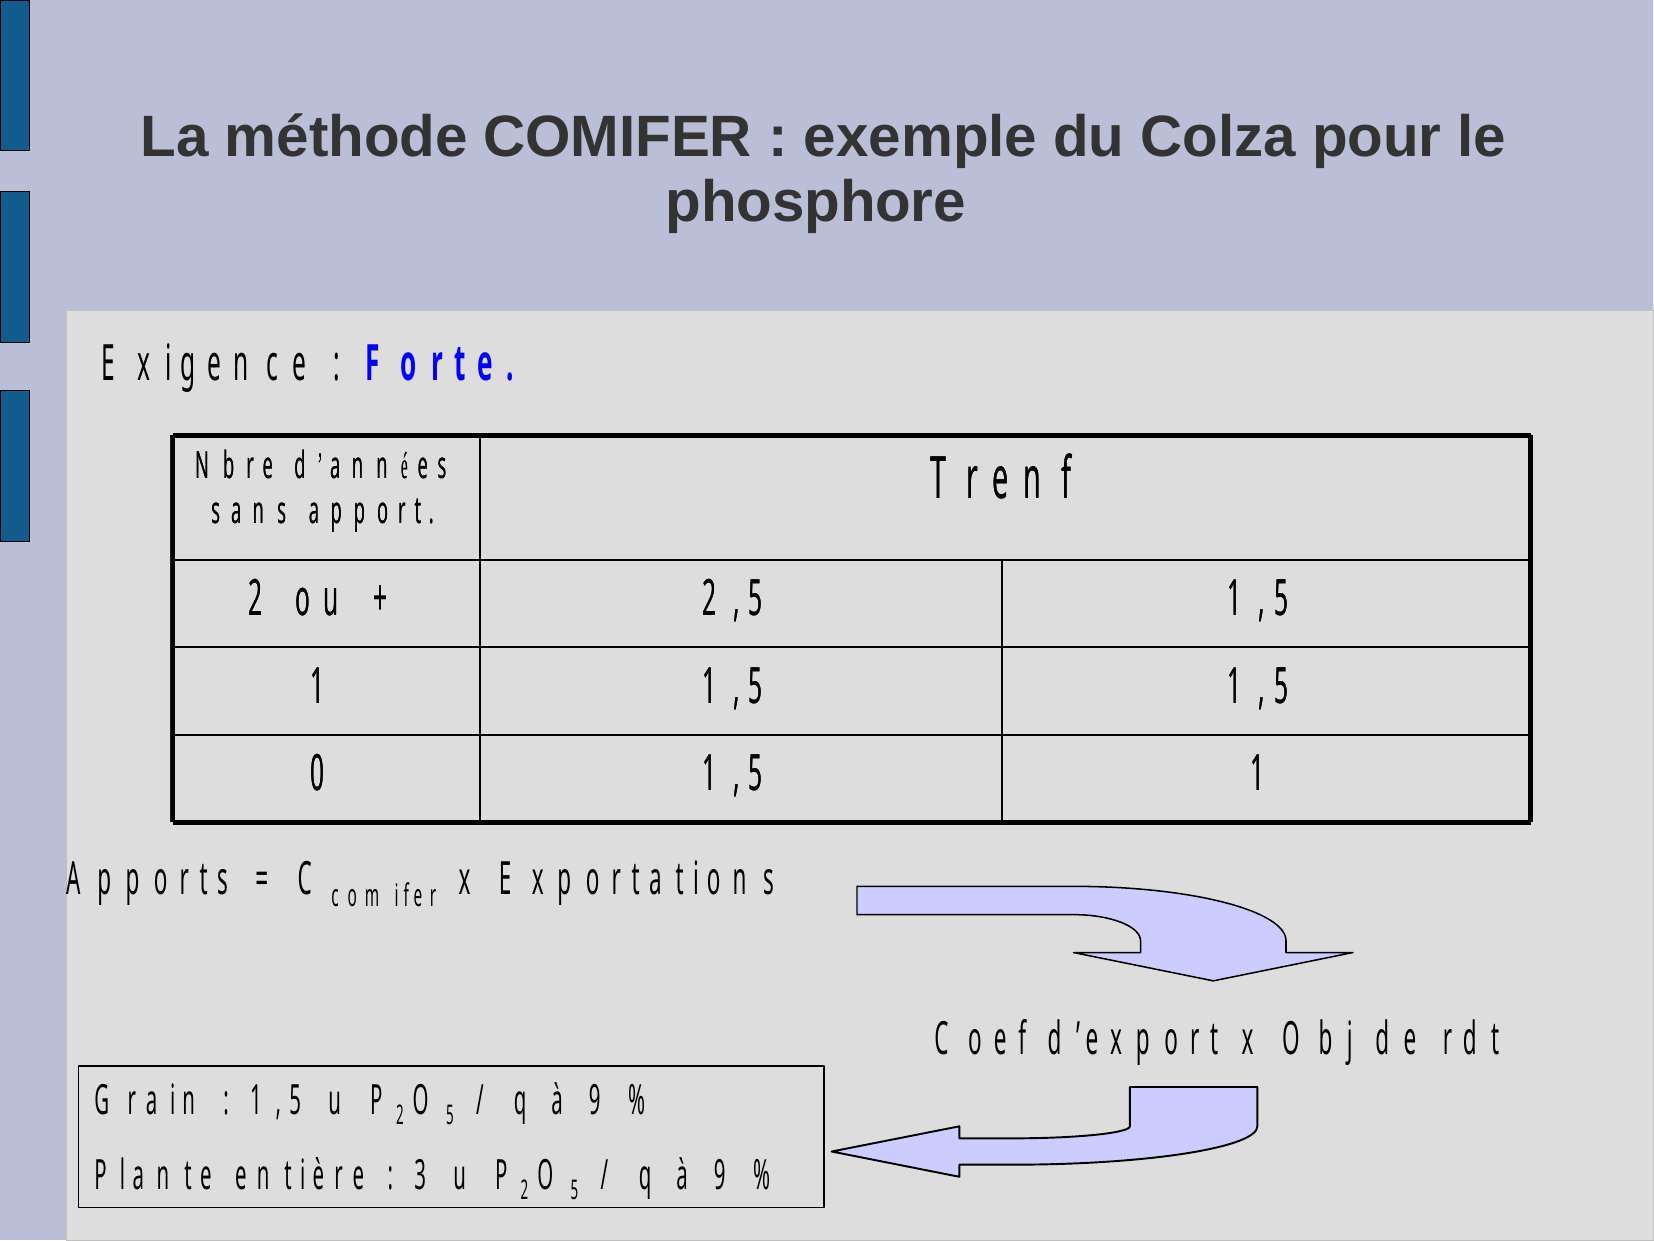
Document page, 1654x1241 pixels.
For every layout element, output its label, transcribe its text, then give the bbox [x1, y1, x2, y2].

picture [919, 1003, 1536, 1077]
picture [86, 324, 680, 402]
picture [170, 433, 1536, 827]
title La méthode COMIFER : exemple du Colza pour le phosphore [118, 0, 1531, 236]
picture [51, 843, 1364, 985]
picture [77, 1065, 1262, 1211]
